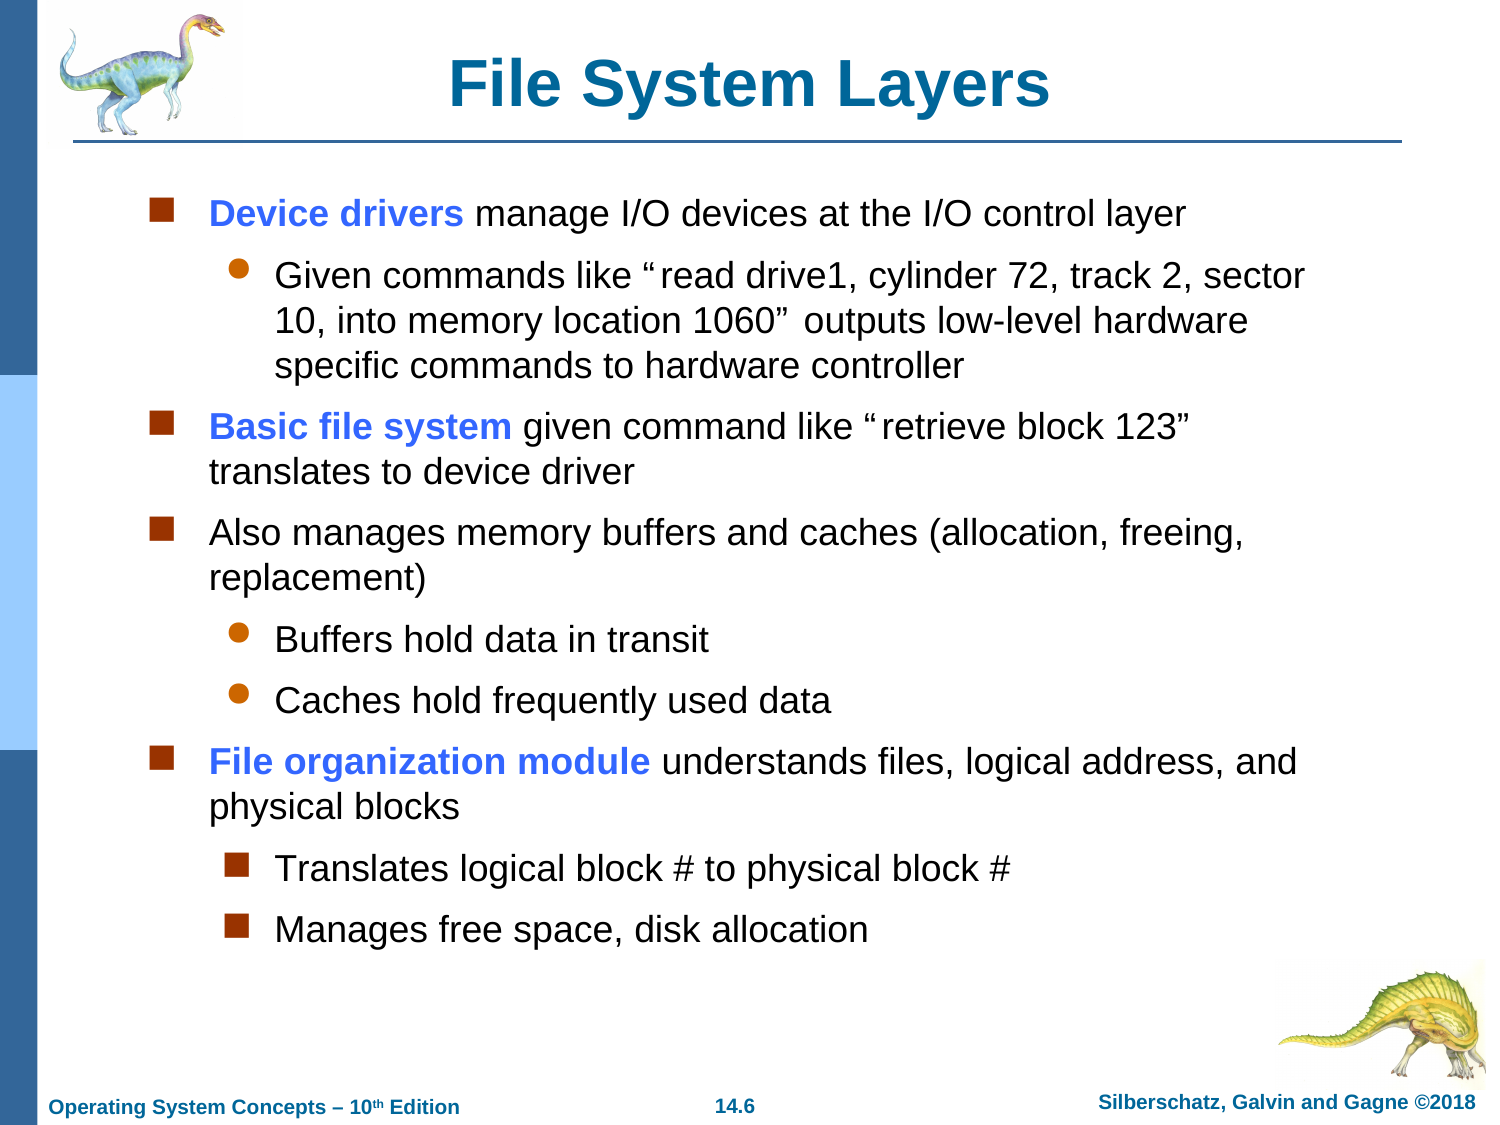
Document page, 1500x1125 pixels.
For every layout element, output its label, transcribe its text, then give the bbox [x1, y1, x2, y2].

picture [46, 0, 243, 149]
picture [1415, 1094, 1423, 1099]
title File System Layers [75, 32, 1426, 128]
picture [1275, 959, 1486, 1090]
list Device drivers manage I/O devices at the I/O control layer Given commands like “read drive1, cylinder 72, track 2, sector 10, into memory location 1060” outputs low-level hardware specific commands to hardware controller Basic file system given command like “retrieve block 123” translates to device driver Also manages memory buffers and caches (allocation, freeing, replacement) Buffers hold data in transit Caches hold frequently used data File organization module understands files, logical address, and physical blocks Translates logical block # to physical block # Manages free space, disk allocation [137, 181, 1363, 970]
